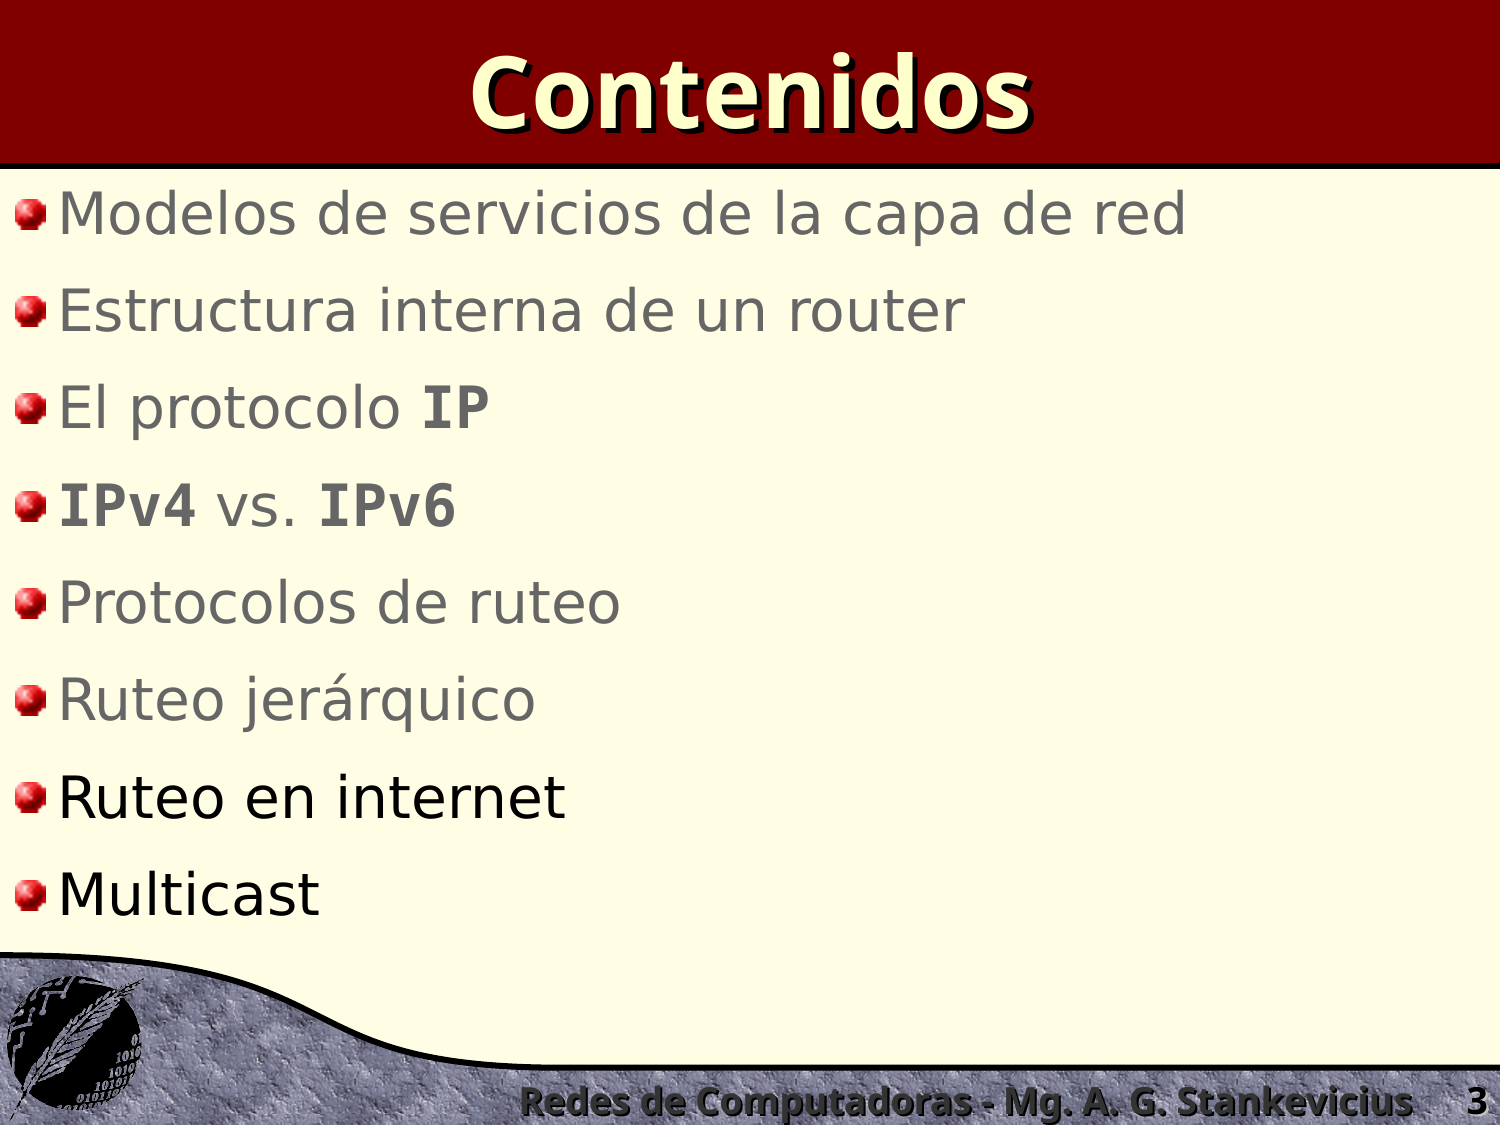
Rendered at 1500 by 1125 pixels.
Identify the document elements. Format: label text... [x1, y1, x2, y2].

picture [790, 1100, 795, 1110]
title Contenidos [15, 5, 1485, 160]
list Modelos de servicios de la capa de red Estructura interna de un router El protocolo IP IPv4 vs. IPv6 Protocolos de ruteo Ruteo jerárquico Ruteo en internet Multicast [0, 180, 1500, 930]
picture [0, 959, 1500, 1125]
picture [1047, 1100, 1054, 1110]
